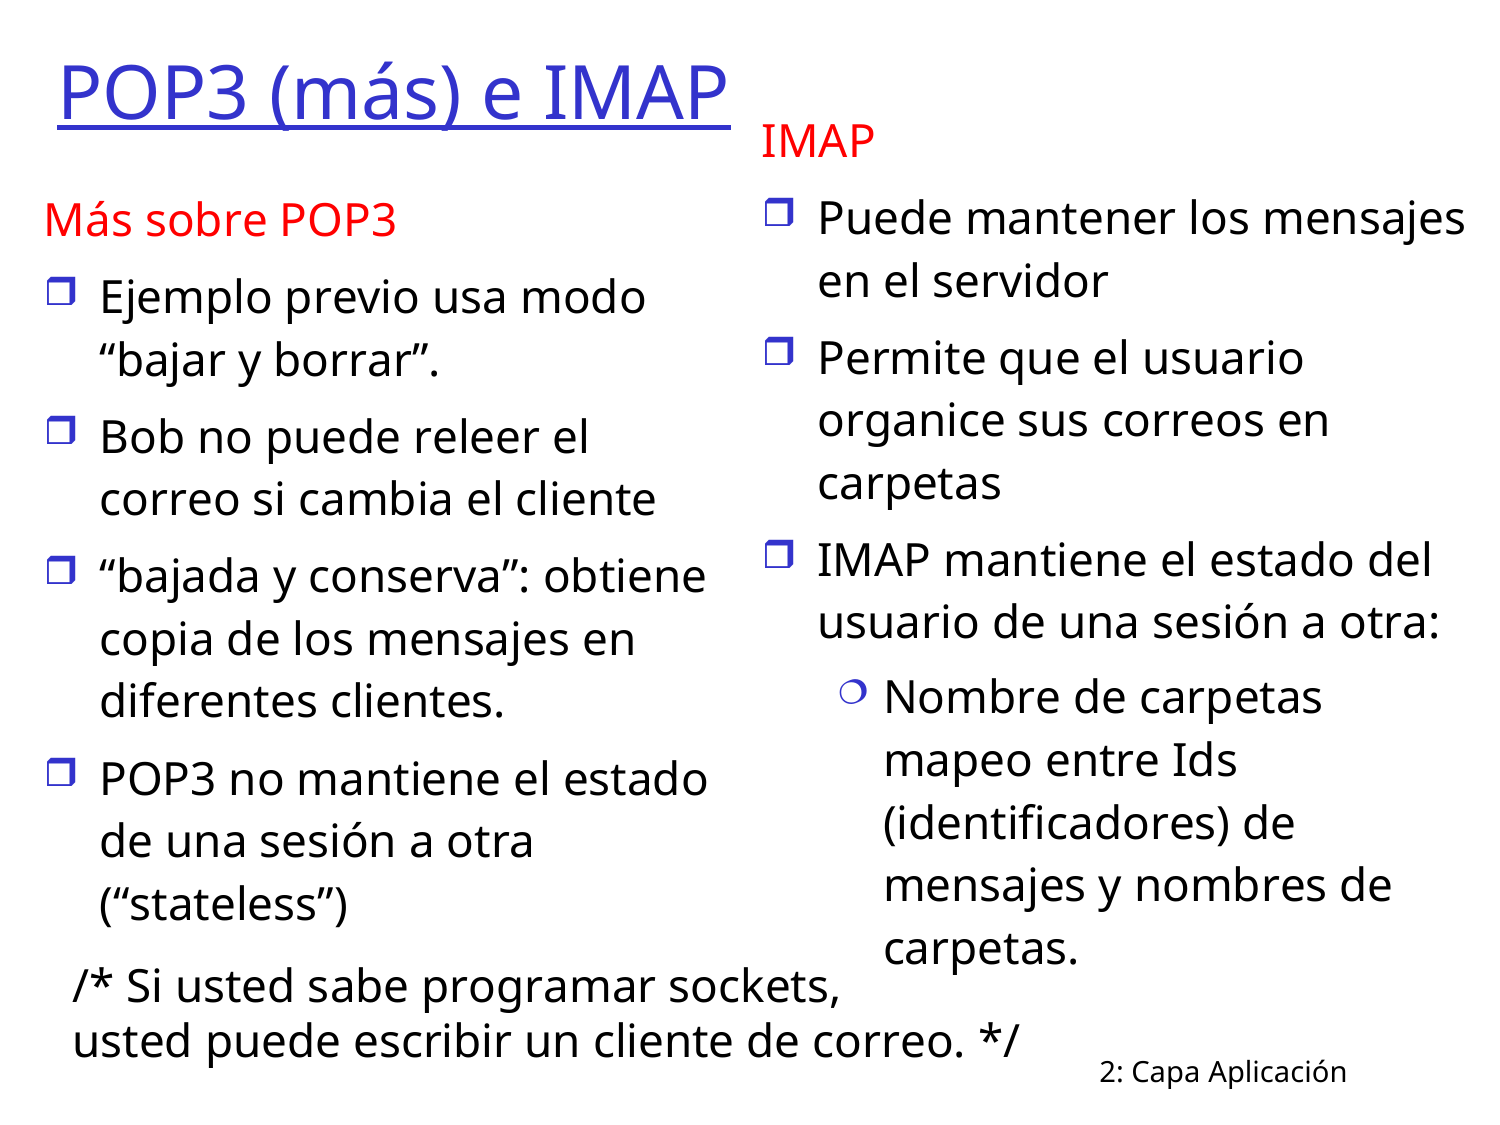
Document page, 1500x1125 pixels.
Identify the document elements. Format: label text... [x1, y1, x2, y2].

text_box /* Si usted sabe programar sockets, usted puede escribir un cliente de correo. */ [57, 949, 1036, 1075]
title POP3 (más) e IMAP [57, 30, 1408, 150]
list IMAP Puede mantener los mensajes en el servidor Permite que el usuario organice sus correos en carpetas IMAP mantiene el estado del usuario de una sesión a otra: Nombre de carpetas mapeo entre Ids (identificadores) de mensajes y nombres de carpetas. [761, 108, 1475, 914]
list Más sobre POP3 Ejemplo previo usa modo “bajar y borrar”. Bob no puede releer el correo si cambia el cliente “bajada y conserva”: obtiene copia de los mensajes en diferentes clientes. POP3 no mantiene el estado de una sesión a otra (“stateless”)‏ [43, 187, 713, 916]
